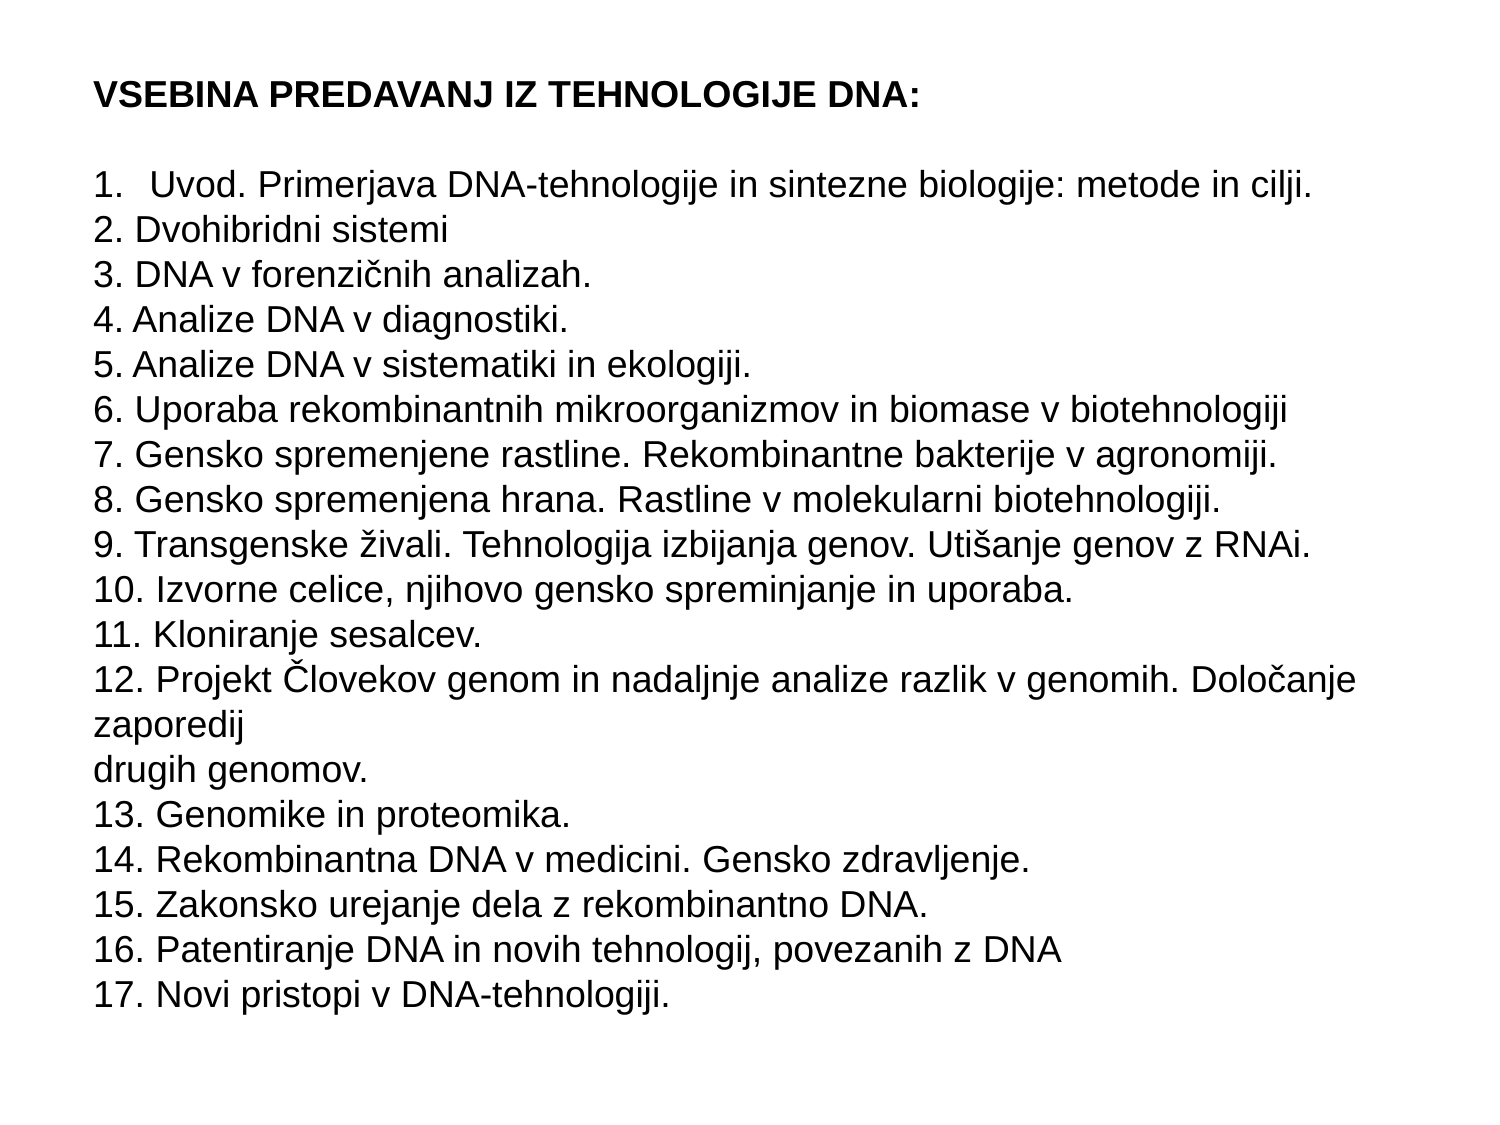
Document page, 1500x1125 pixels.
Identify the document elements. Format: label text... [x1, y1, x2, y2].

text_box VSEBINA PREDAVANJ IZ TEHNOLOGIJE DNA: Uvod. Primerjava DNA-tehnologije in sintezne biologije: metode in cilji. 2. Dvohibridni sistemi 3. DNA v forenzičnih analizah. 4. Analize DNA v diagnostiki. 5. Analize DNA v sistematiki in ekologiji. 6. Uporaba rekombinantnih mikroorganizmov in biomase v biotehnologiji 7. Gensko spremenjene rastline. Rekombinantne bakterije v agronomiji. 8. Gensko spremenjena hrana. Rastline v molekularni biotehnologiji. 9. Transgenske živali. Tehnologija izbijanja genov. Utišanje genov z RNAi. 10. Izvorne celice, njihovo gensko spreminjanje in uporaba. 11. Kloniranje sesalcev. 12. Projekt Človekov genom in nadaljnje analize razlik v genomih. Določanje zaporedij drugih genomov. 13. Genomike in proteomika. 14. Rekombinantna DNA v medicini. Gensko zdravljenje. 15. Zakonsko urejanje dela z rekombinantno DNA. 16. Patentiranje DNA in novih tehnologij, povezanih z DNA 17. Novi pristopi v DNA-tehnologiji. [78, 62, 1400, 1023]
